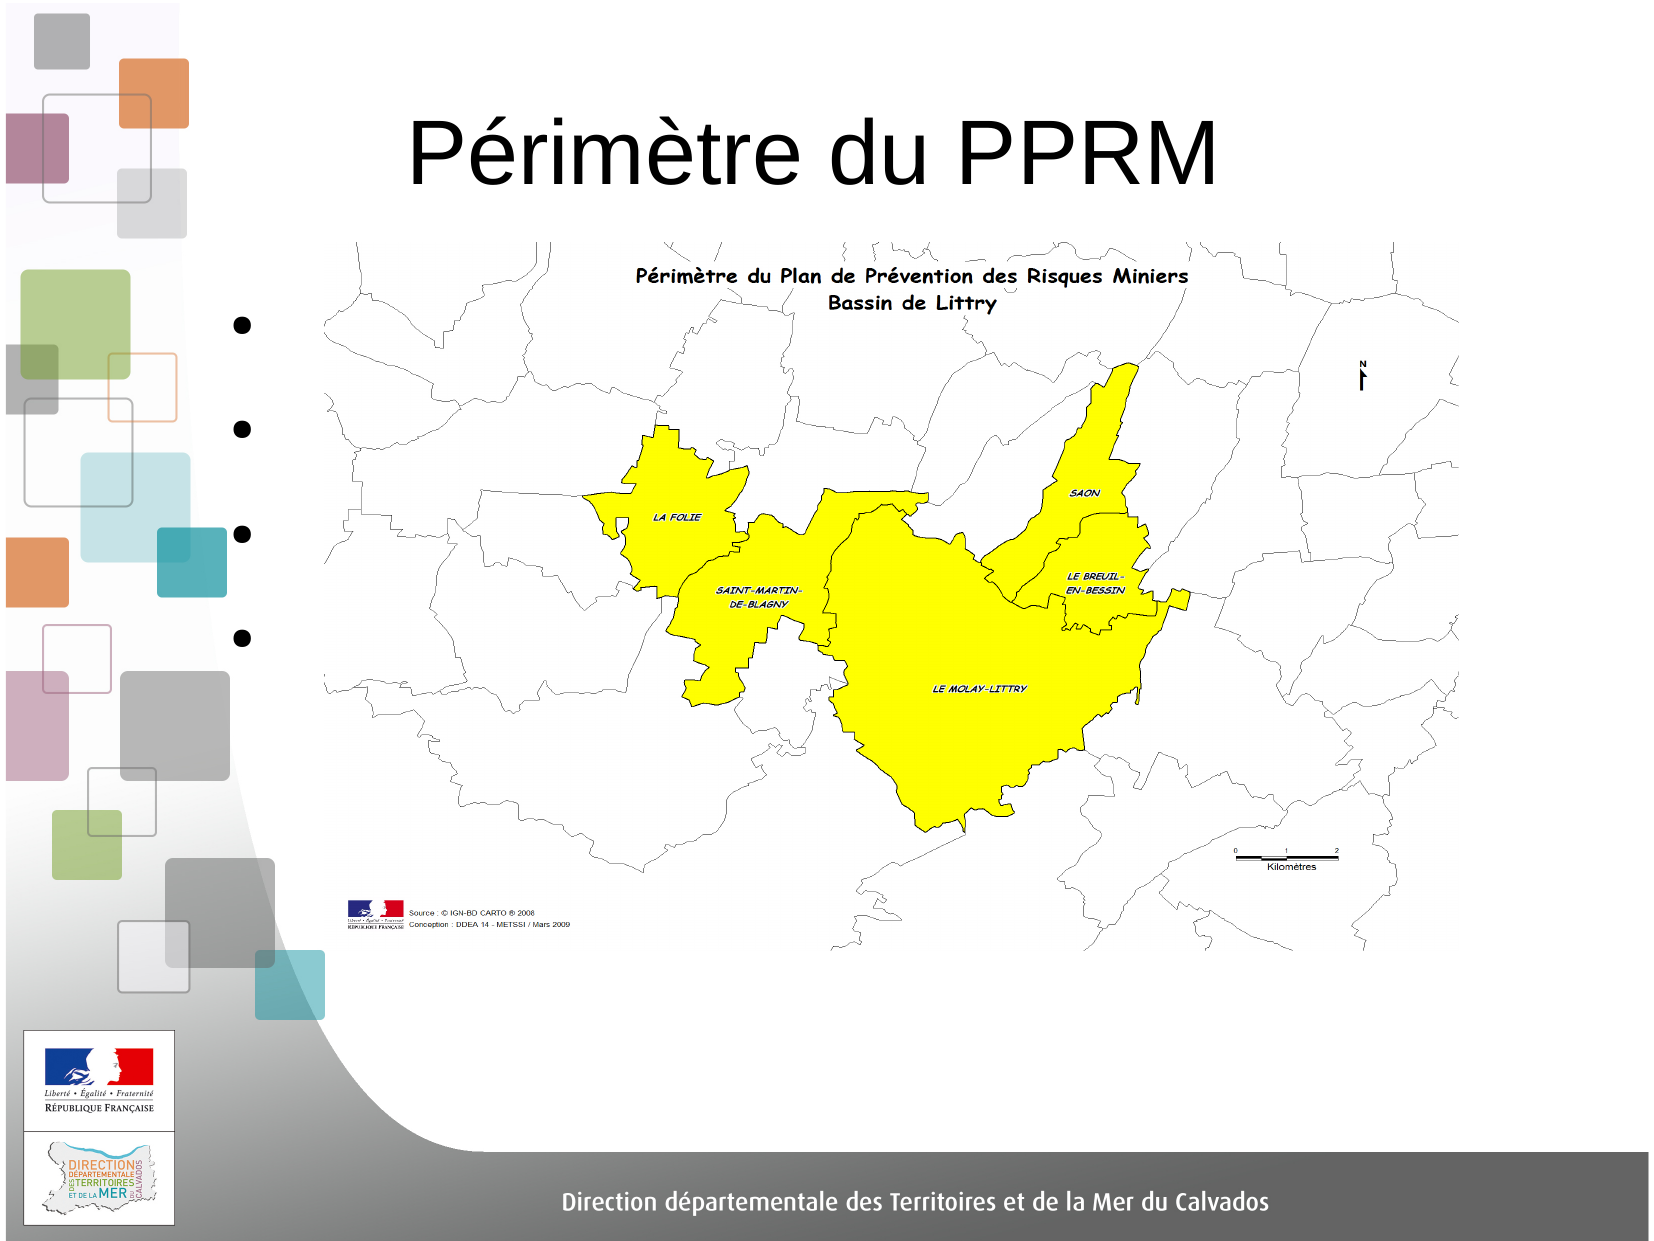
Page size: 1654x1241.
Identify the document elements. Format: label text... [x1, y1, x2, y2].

picture [5, 3, 1654, 1241]
list [212, 290, 1571, 993]
title Périmètre du PPRM [82, 49, 1571, 257]
